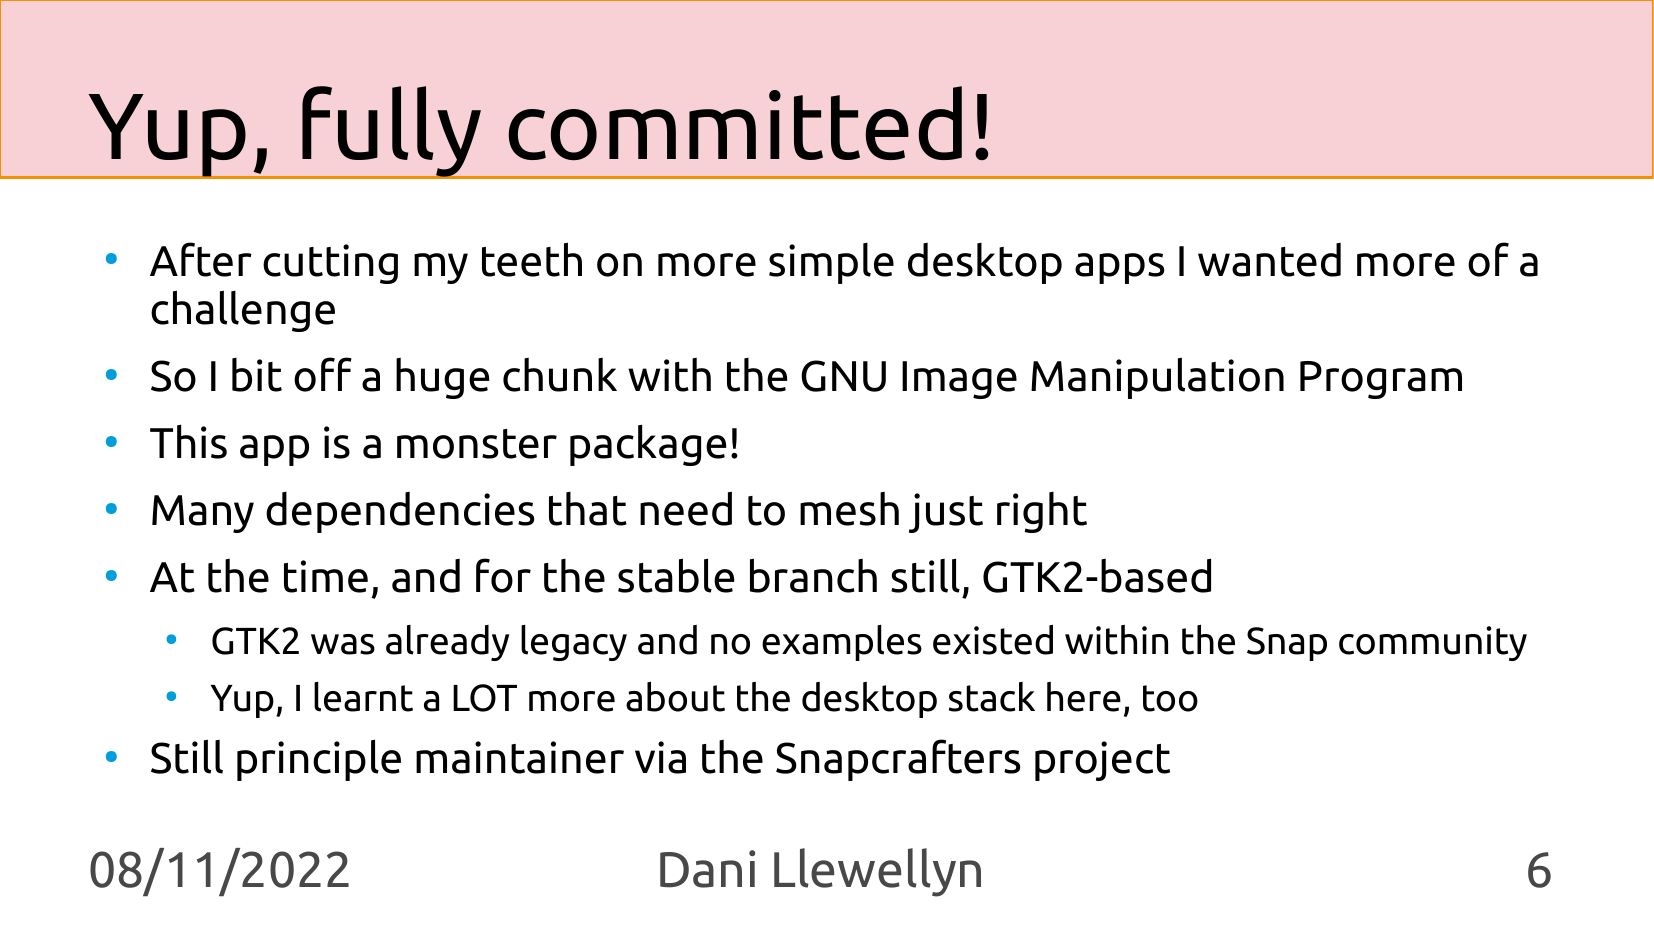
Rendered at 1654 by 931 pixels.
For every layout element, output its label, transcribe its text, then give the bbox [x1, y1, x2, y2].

title Yup, fully committed! [88, 14, 1565, 178]
list After cutting my teeth on more simple desktop apps I wanted more of a challenge So I bit off a huge chunk with the GNU Image Manipulation Program This app is a monster package! Many dependencies that need to mesh just right At the time, and for the stable branch still, GTK2-based GTK2 was already legacy and no examples existed within the Snap community Yup, I learnt a LOT more about the desktop stack here, too Still principle maintainer via the Snapcrafters project [88, 236, 1565, 813]
